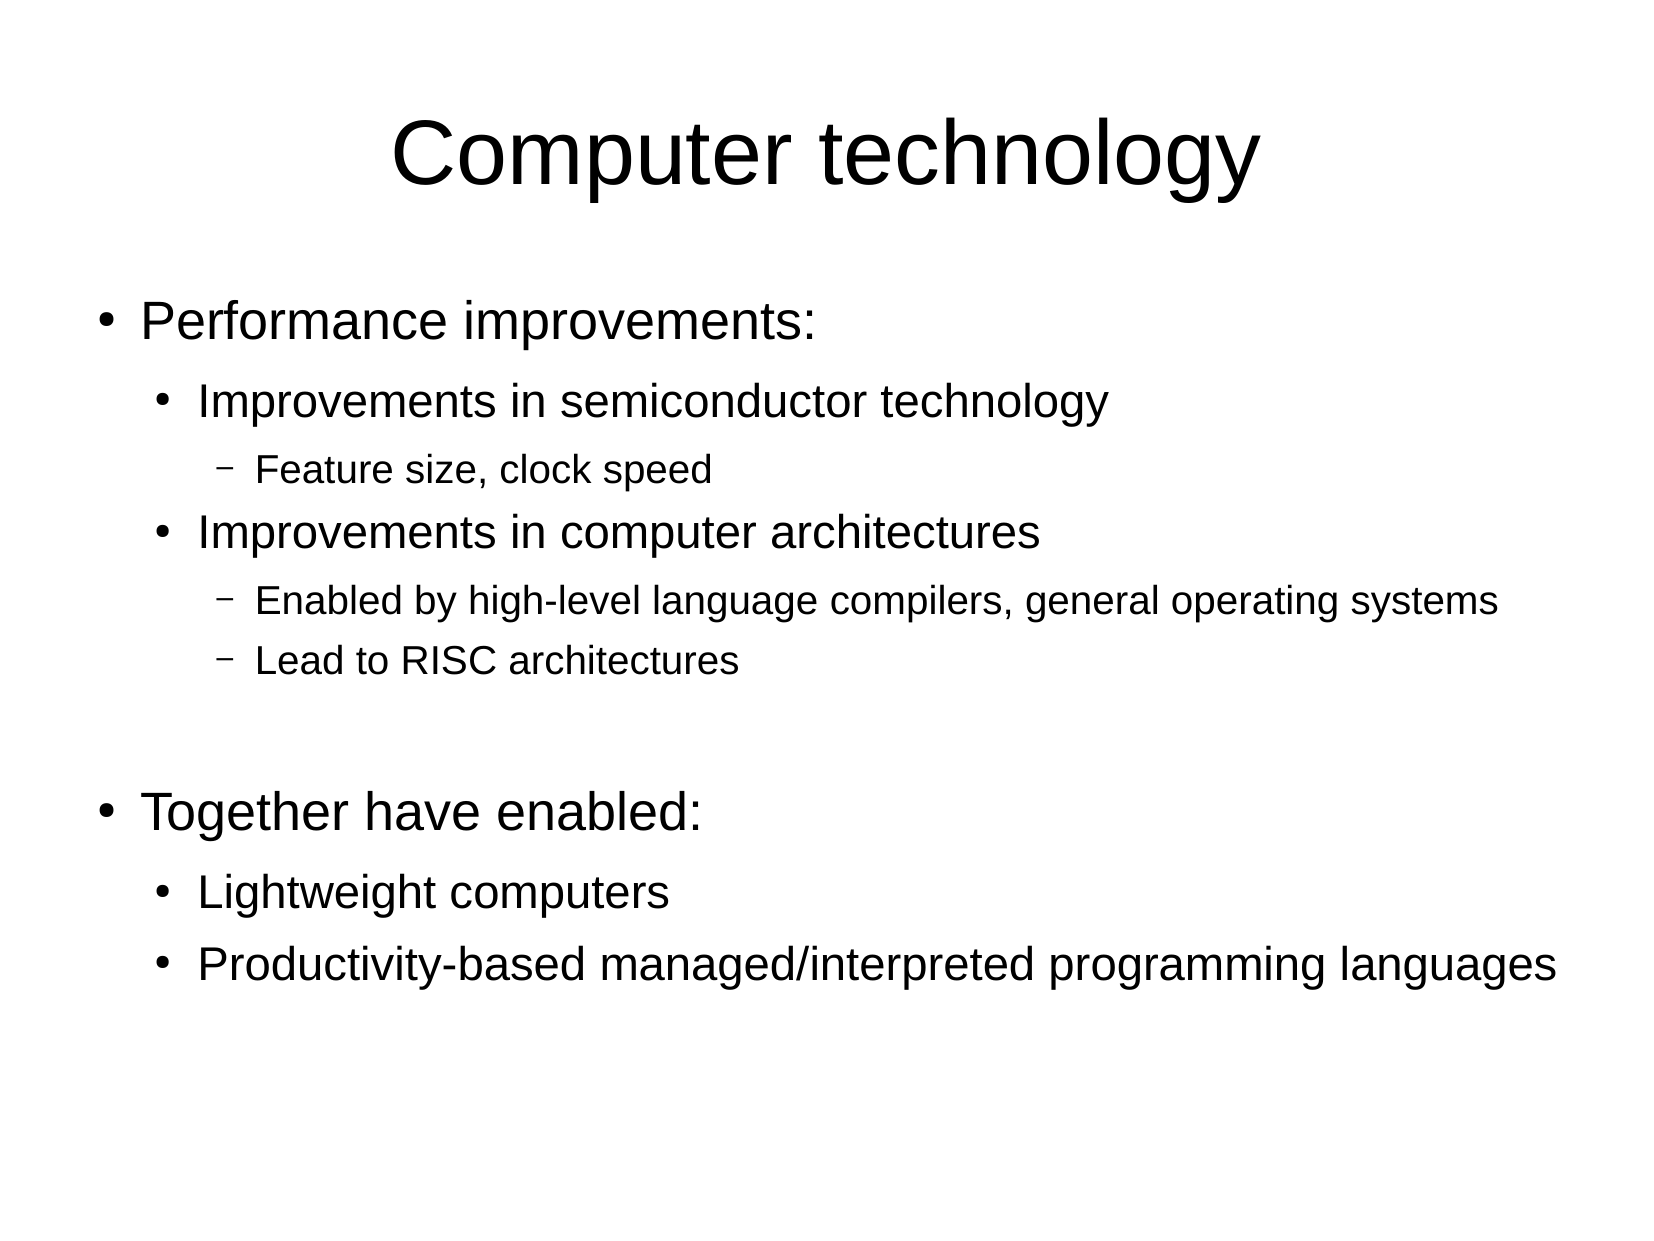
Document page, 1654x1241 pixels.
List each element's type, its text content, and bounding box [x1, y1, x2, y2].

title Computer technology [82, 49, 1571, 257]
list Performance improvements: Improvements in semiconductor technology Feature size, clock speed Improvements in computer architectures Enabled by high-level language compilers, general operating systems Lead to RISC architectures Together have enabled: Lightweight computers Productivity-based managed/interpreted programming languages [82, 290, 1571, 1010]
